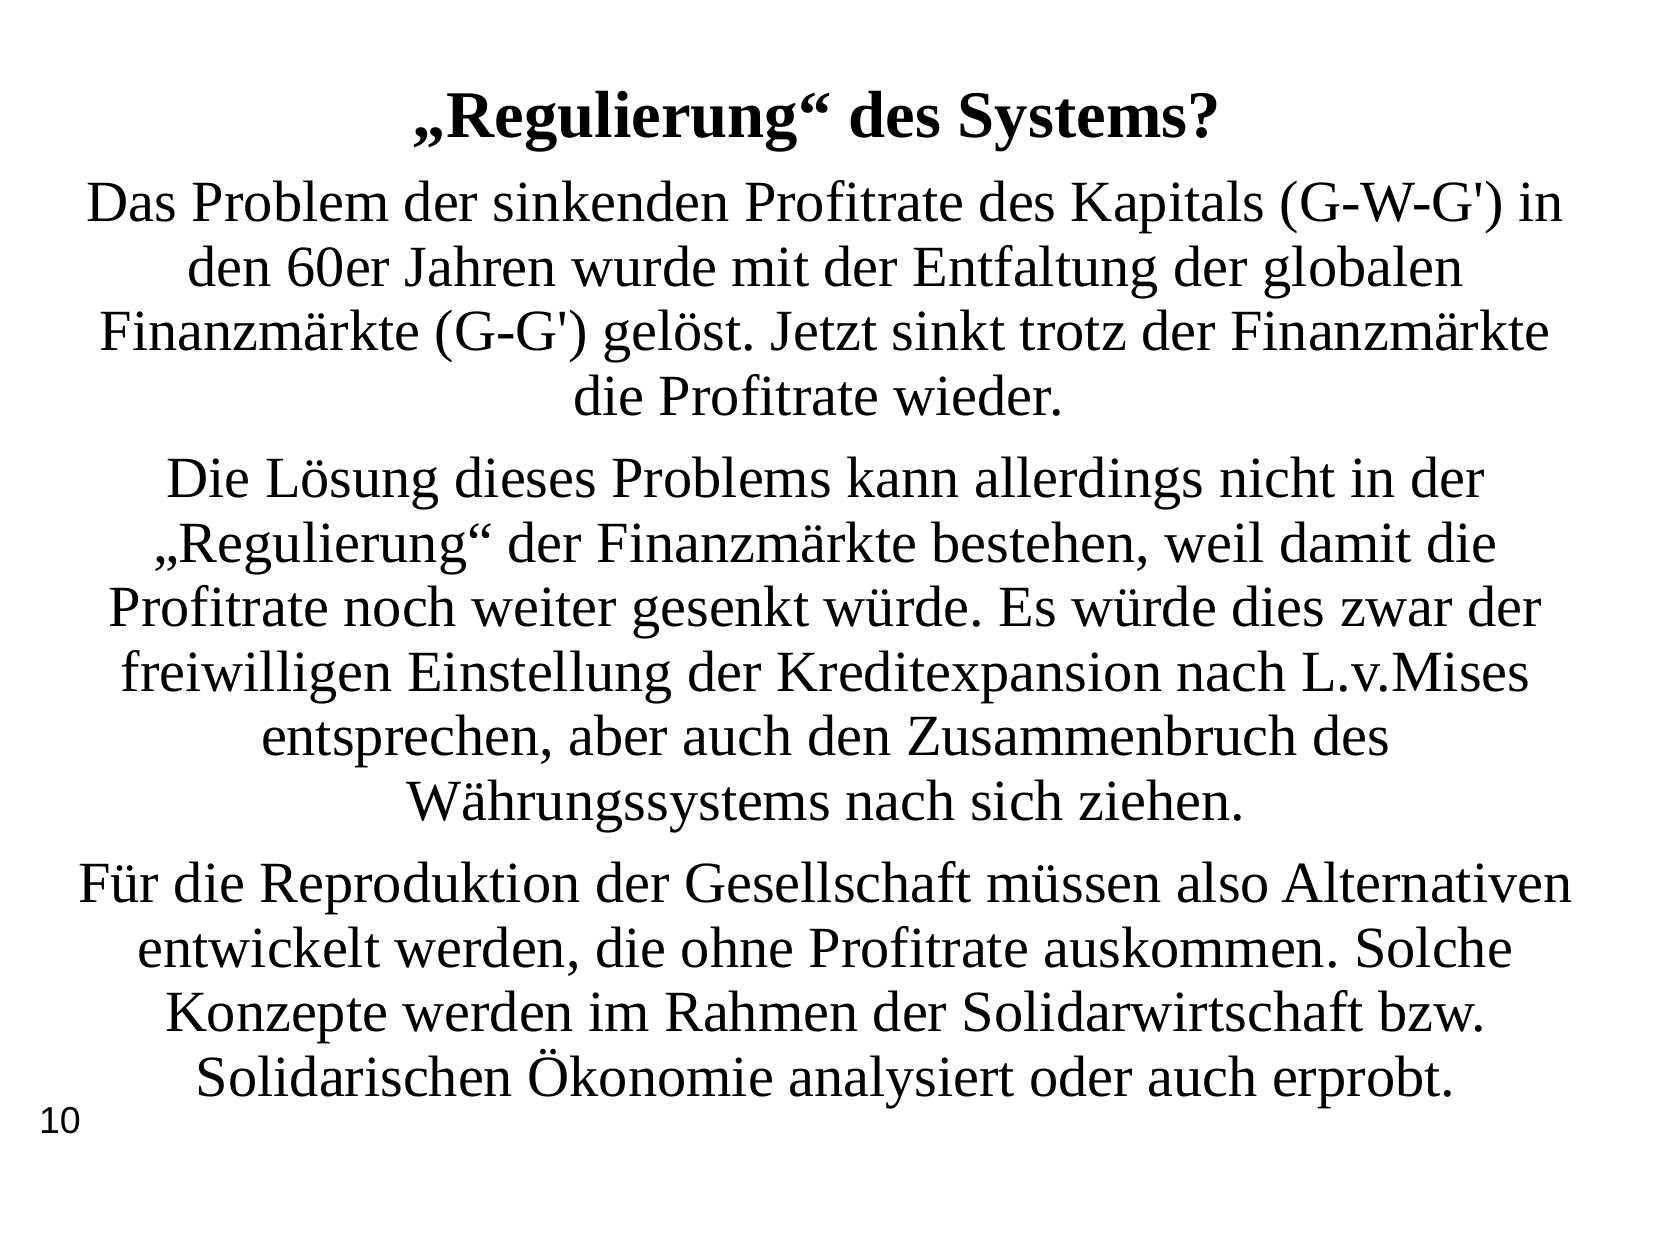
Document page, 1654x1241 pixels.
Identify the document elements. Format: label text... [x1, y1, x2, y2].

text_box <Nummer> [24, 1092, 242, 1163]
text_box „Regulierung“ des Systems? Das Problem der sinkenden Profitrate des Kapitals (G-W-G') in den 60er Jahren wurde mit der Entfaltung der globalen Finanzmärkte (G-G') gelöst. Jetzt sinkt trotz der Finanzmärkte die Profitrate wieder. Die Lösung dieses Problems kann allerdings nicht in der „Regulierung“ der Finanzmärkte bestehen, weil damit die Profitrate noch weiter gesenkt würde. Es würde dies zwar der freiwilligen Einstellung der Kreditexpansion nach L.v.Mises entsprechen, aber auch den Zusammenbruch des Währungssystems nach sich ziehen. Für die Reproduktion der Gesellschaft müssen also Alternativen entwickelt werden, die ohne Profitrate auskommen. Solche Konzepte werden im Rahmen der Solidarwirtschaft bzw. Solidarischen Ökonomie analysiert oder auch erprobt. [56, 70, 1595, 1117]
